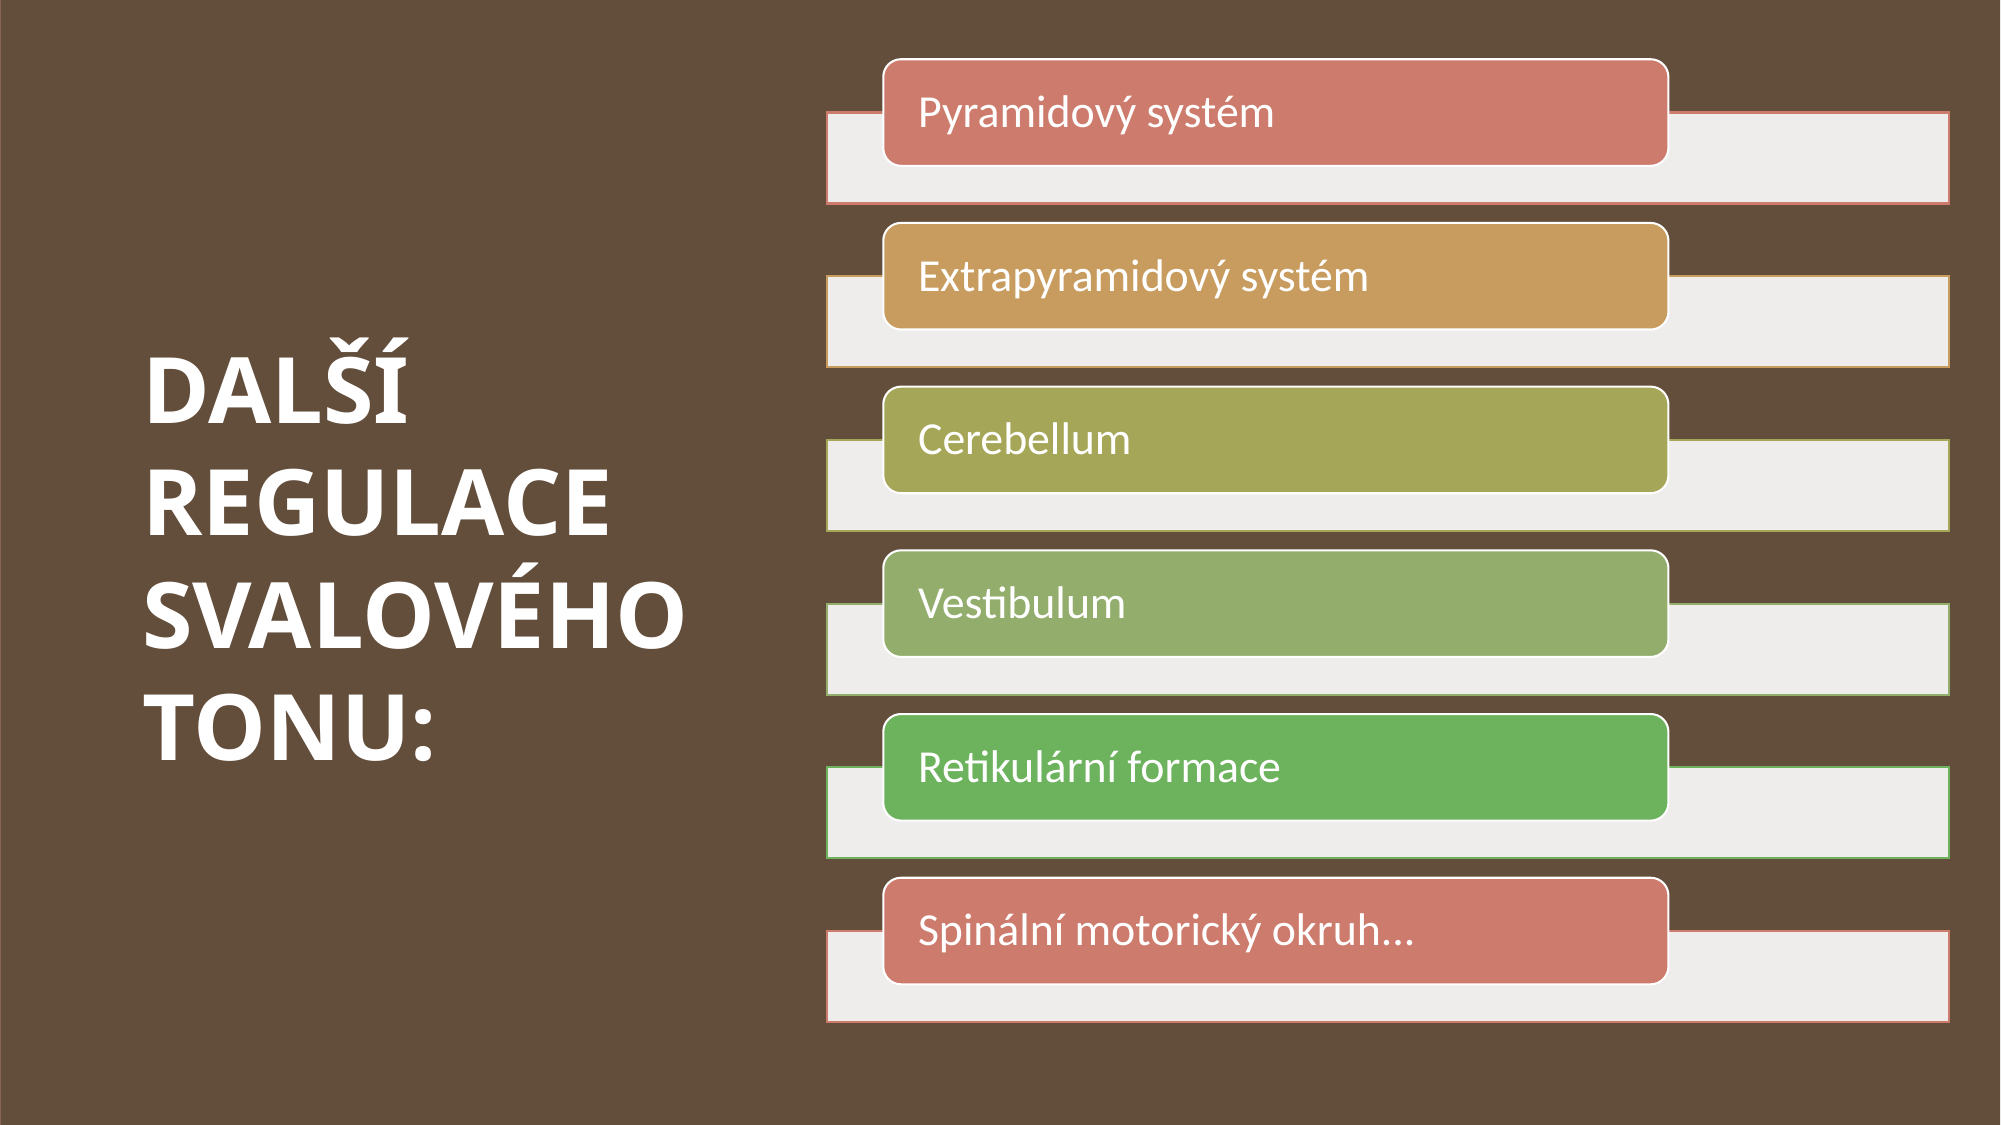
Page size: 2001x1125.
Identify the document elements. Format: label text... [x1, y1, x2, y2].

text_box Extrapyramidový systém [883, 222, 1669, 330]
text_box [0, 0, 2000, 1125]
title DALŠÍ REGULACE SVALOVÉHO TONU: [127, 81, 776, 1036]
text_box Vestibulum [883, 550, 1669, 657]
text_box Cerebellum [883, 386, 1669, 494]
text_box Retikulární formace [883, 714, 1669, 821]
text_box Pyramidový systém [883, 59, 1669, 166]
text_box Spinální motorický okruh... [883, 877, 1669, 985]
